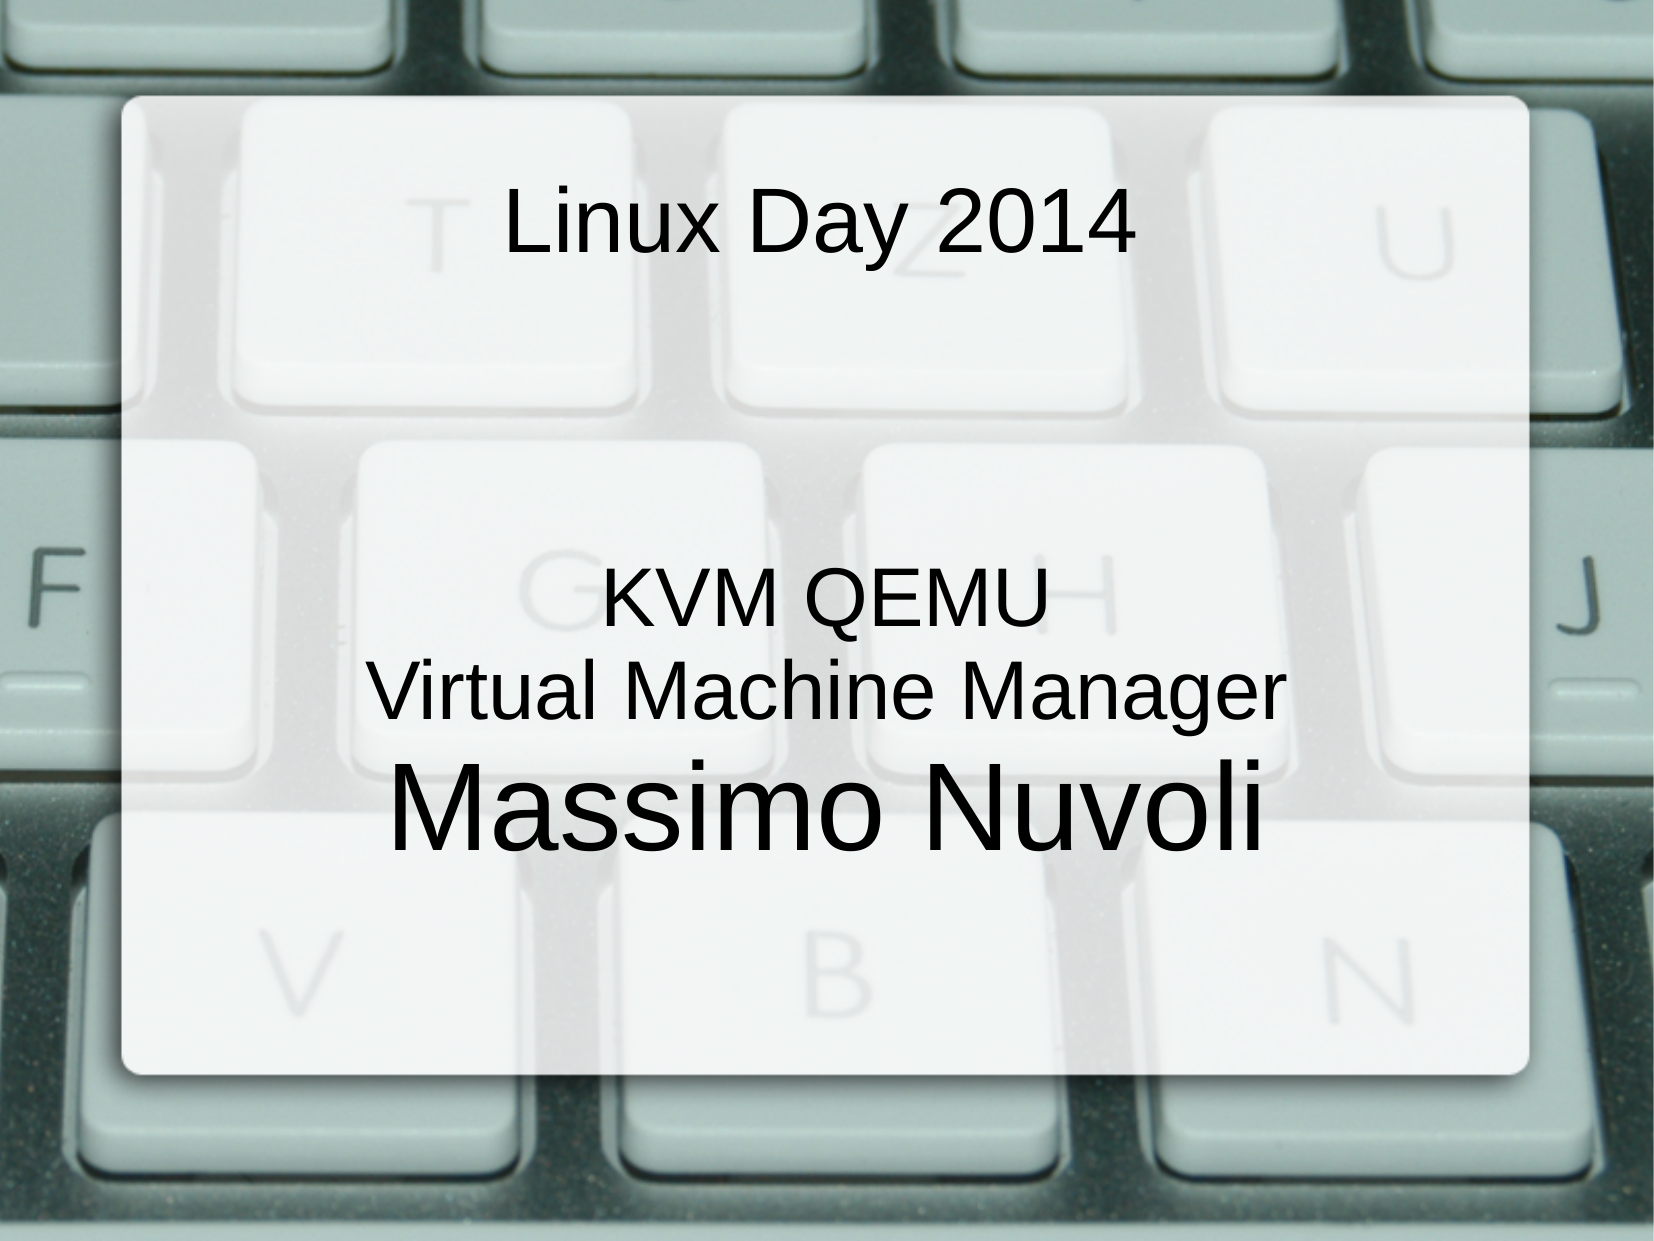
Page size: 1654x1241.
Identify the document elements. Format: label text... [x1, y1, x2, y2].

subtitle KVM QEMU Virtual Machine Manager Massimo Nuvoli [147, 354, 1506, 1074]
title Linux Day 2014 [135, 117, 1506, 325]
picture [0, 0, 1654, 1241]
